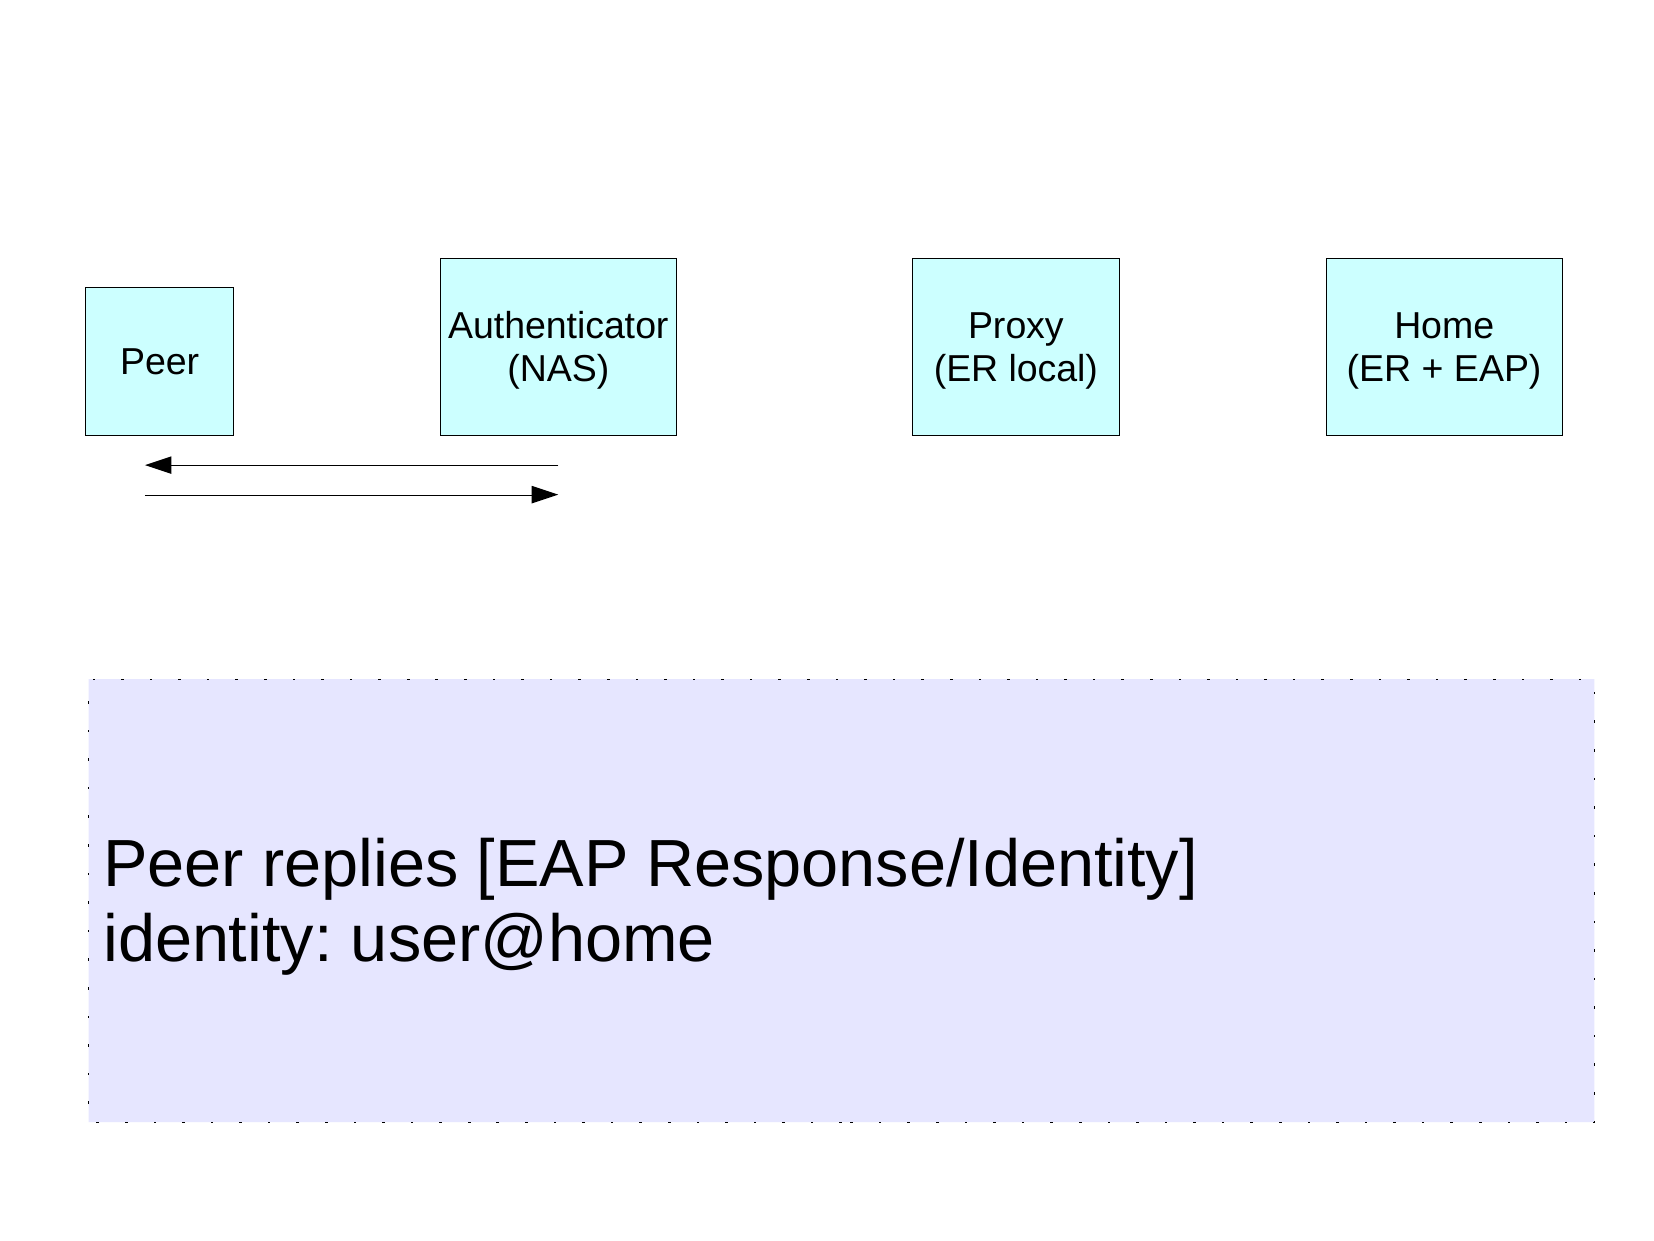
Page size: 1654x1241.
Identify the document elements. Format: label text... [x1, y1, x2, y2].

text_box Authenticator (NAS) [440, 258, 677, 436]
text_box Proxy (ER local) [912, 258, 1120, 436]
text_box Peer replies [EAP Response/Identity] identity: user@home [88, 679, 1595, 1123]
text_box Peer [85, 287, 234, 436]
text_box Home (ER + EAP) [1326, 258, 1563, 436]
